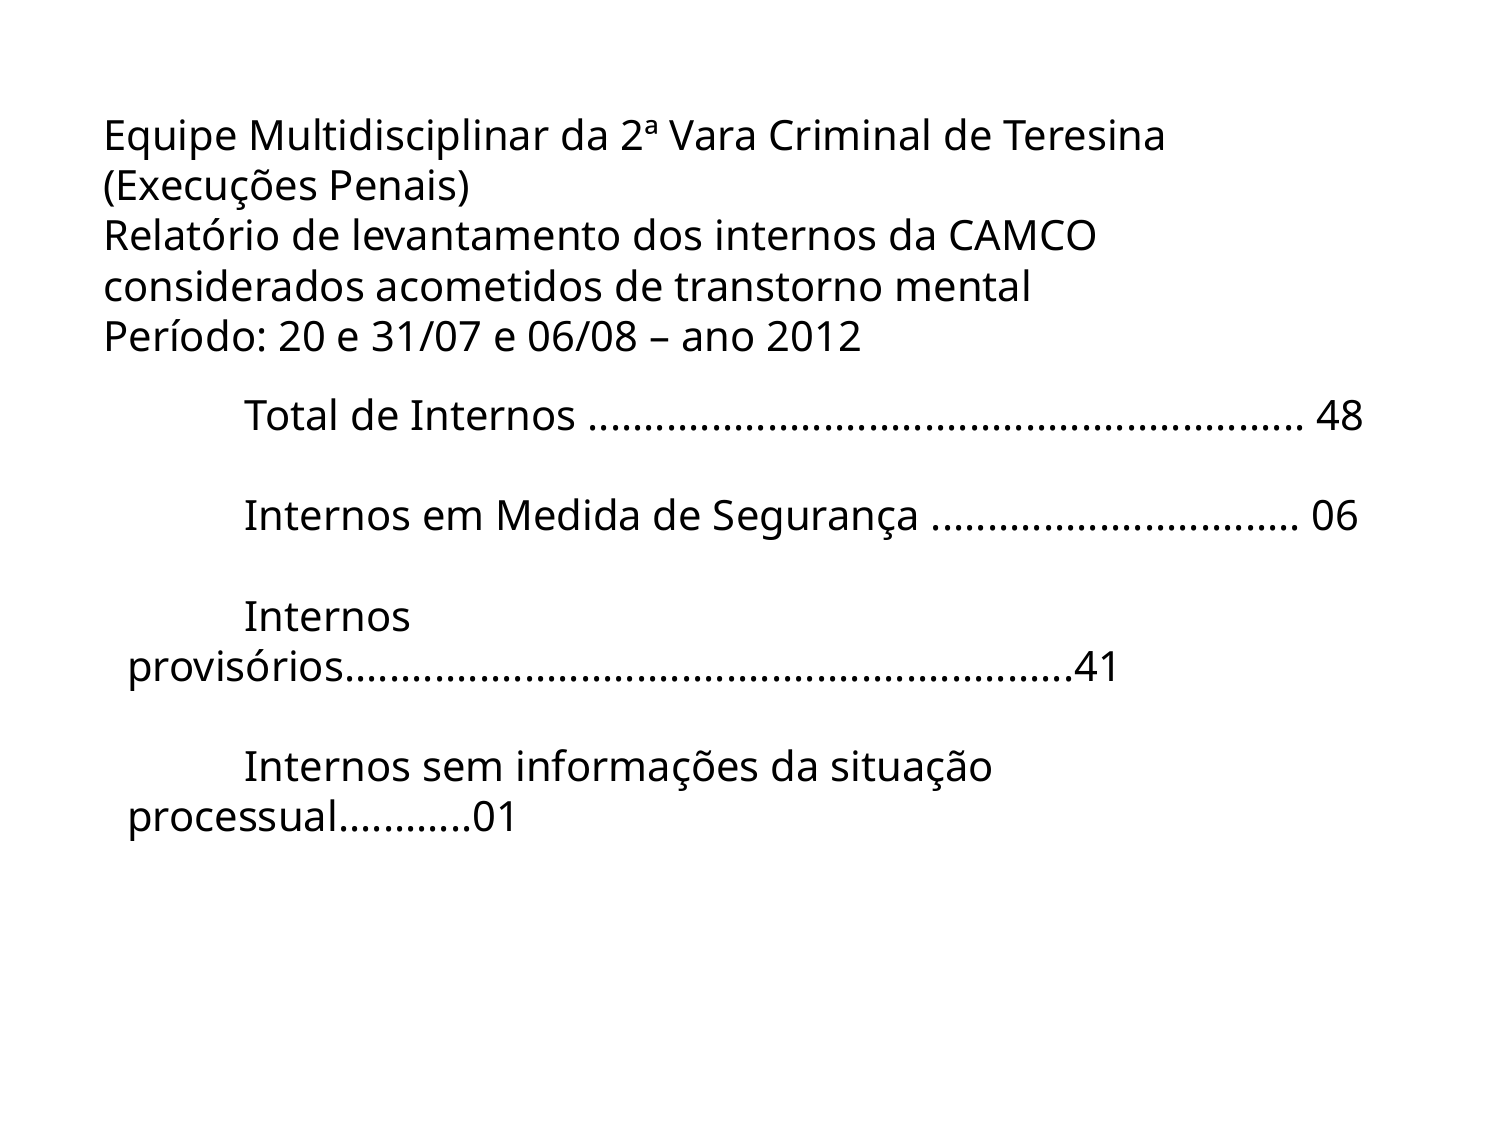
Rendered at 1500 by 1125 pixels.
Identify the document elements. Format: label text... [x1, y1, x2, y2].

text_box Total de Internos ................................................................ 48 Internos em Medida de Segurança ................................. 06 Internos provisórios.................................................................41 Internos sem informações da situação processual............01 [112, 361, 1388, 917]
title Equipe Multidisciplinar da 2ª Vara Criminal de Teresina (Execuções Penais) Relatório de levantamento dos internos da CAMCO considerados acometidos de transtorno mental Período: 20 e 31/07 e 06/08 – ano 2012 [88, 101, 1364, 291]
